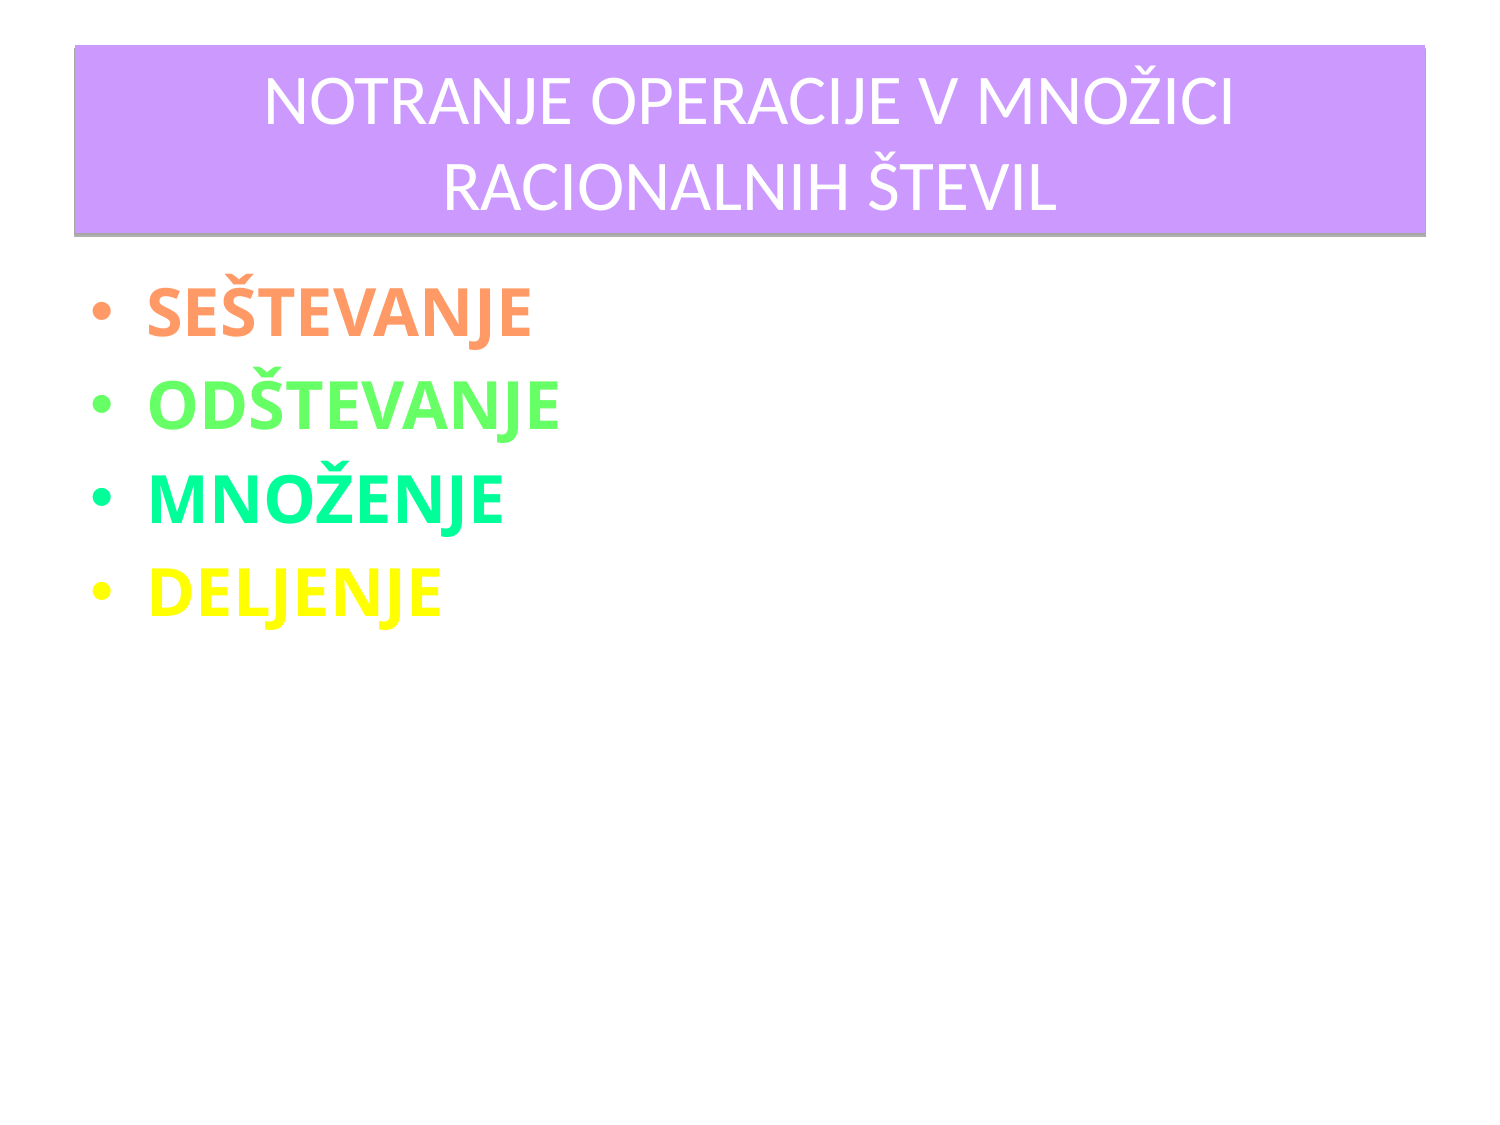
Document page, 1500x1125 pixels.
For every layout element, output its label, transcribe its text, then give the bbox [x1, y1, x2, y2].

list SEŠTEVANJE ODŠTEVANJE MNOŽENJE DELJENJE [75, 262, 1425, 1005]
title NOTRANJE OPERACIJE V MNOŽICI RACIONALNIH ŠTEVIL [75, 45, 1425, 233]
